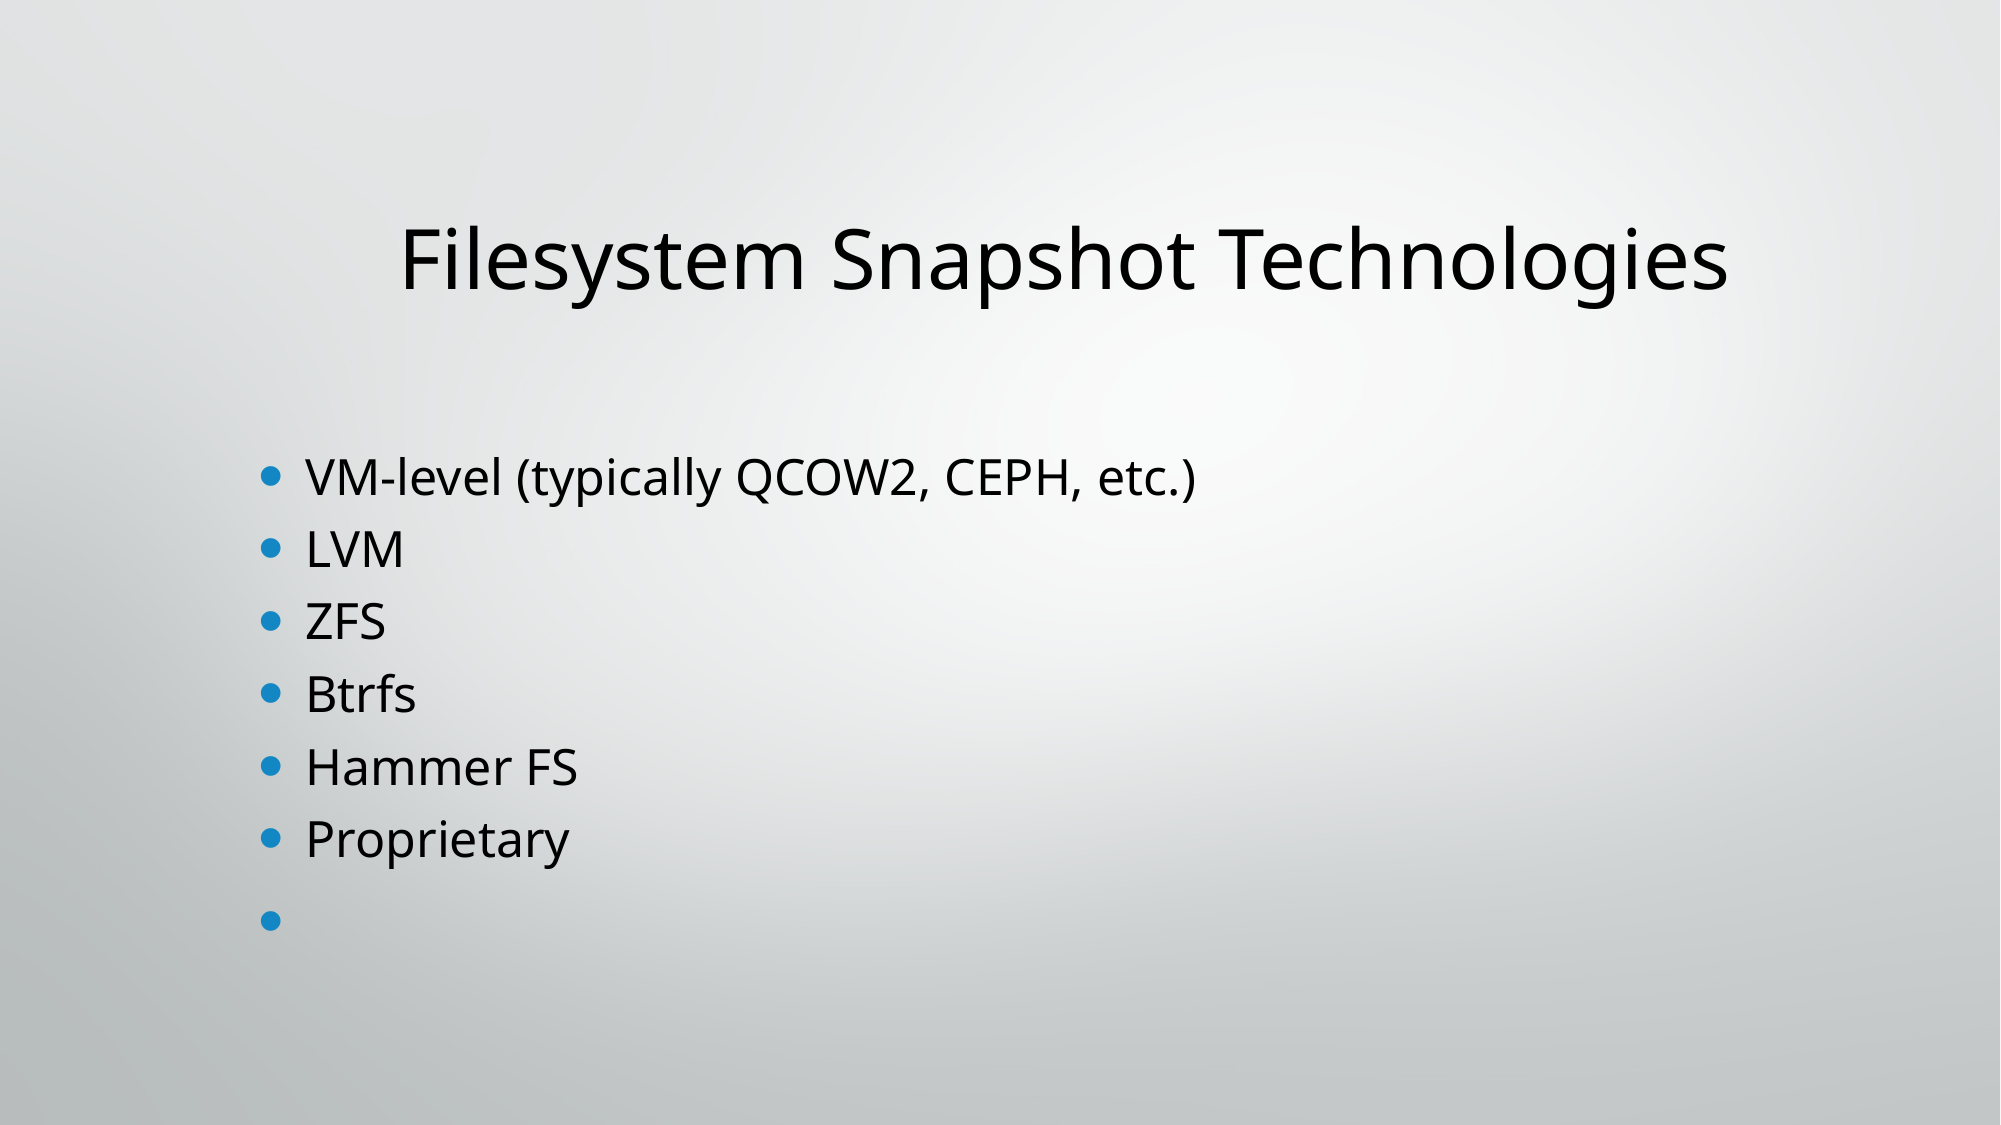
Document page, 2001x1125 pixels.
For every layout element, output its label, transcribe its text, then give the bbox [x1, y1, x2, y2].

list VM-level (typically QCOW2, CEPH, etc.) LVM ZFS Btrfs Hammer FS Proprietary [243, 437, 1887, 950]
title Filesystem Snapshot Technologies [243, 112, 1887, 400]
